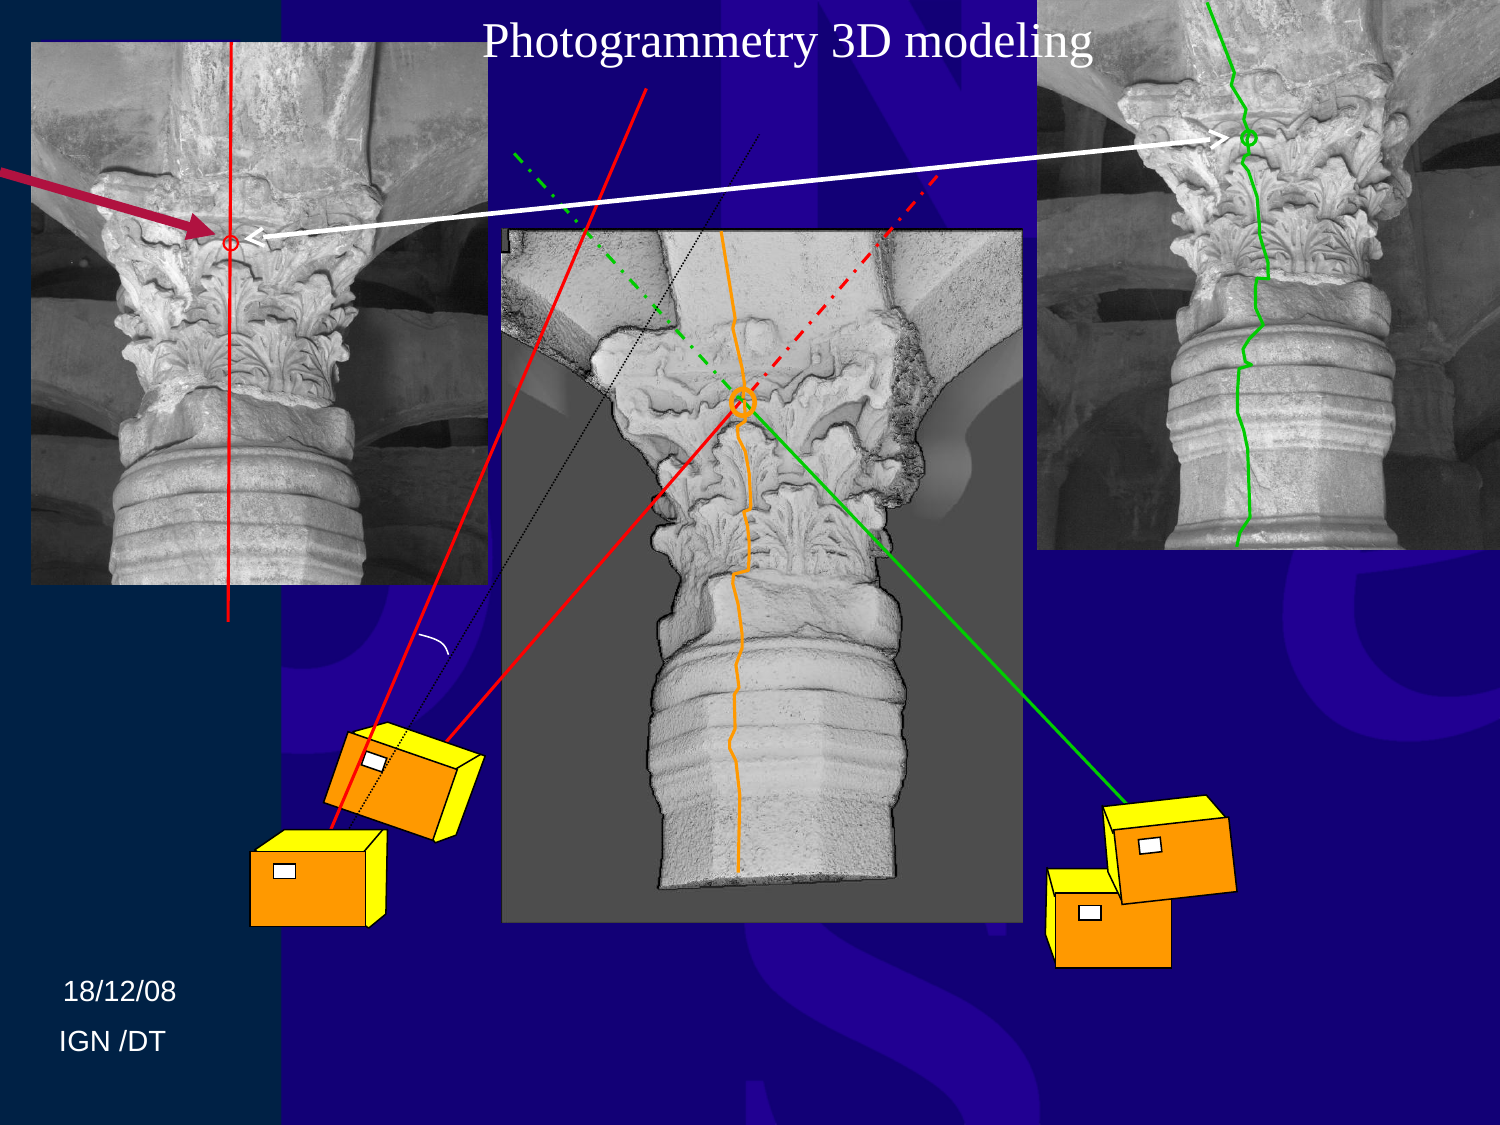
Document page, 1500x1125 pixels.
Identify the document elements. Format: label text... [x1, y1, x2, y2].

text_box IGN /DT [0, 1014, 251, 1065]
text_box [323, 726, 372, 808]
text_box [1045, 794, 1238, 969]
text_box [249, 829, 388, 929]
text_box [342, 722, 486, 843]
picture [0, 0, 1500, 1125]
text_box Photogrammetry 3D modeling [467, 0, 1109, 76]
text_box 18/12/08 [48, 965, 261, 1016]
